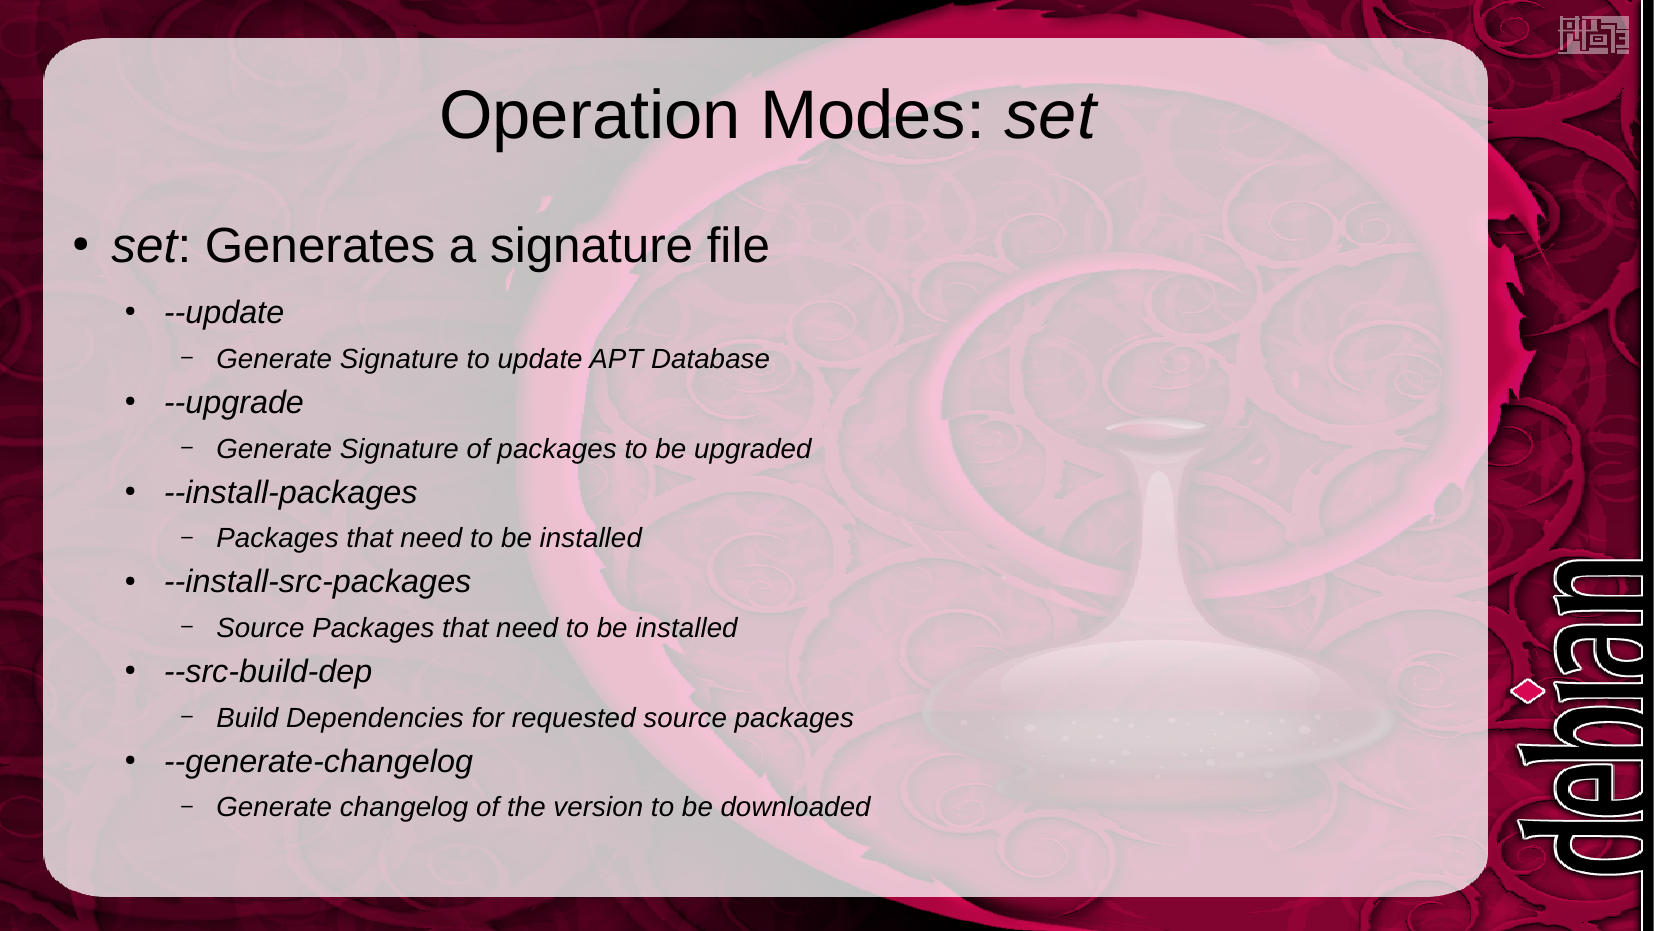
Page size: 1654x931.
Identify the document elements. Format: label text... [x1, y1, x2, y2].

picture [0, 0, 1654, 931]
title Operation Modes: set [59, 36, 1477, 193]
list set: Generates a signature file --update Generate Signature to update APT Database --upgrade Generate Signature of packages to be upgraded --install-packages Packages that need to be installed --install-src-packages Source Packages that need to be installed --src-build-dep Build Dependencies for requested source packages --generate-changelog Generate changelog of the version to be downloaded [59, 217, 1477, 832]
